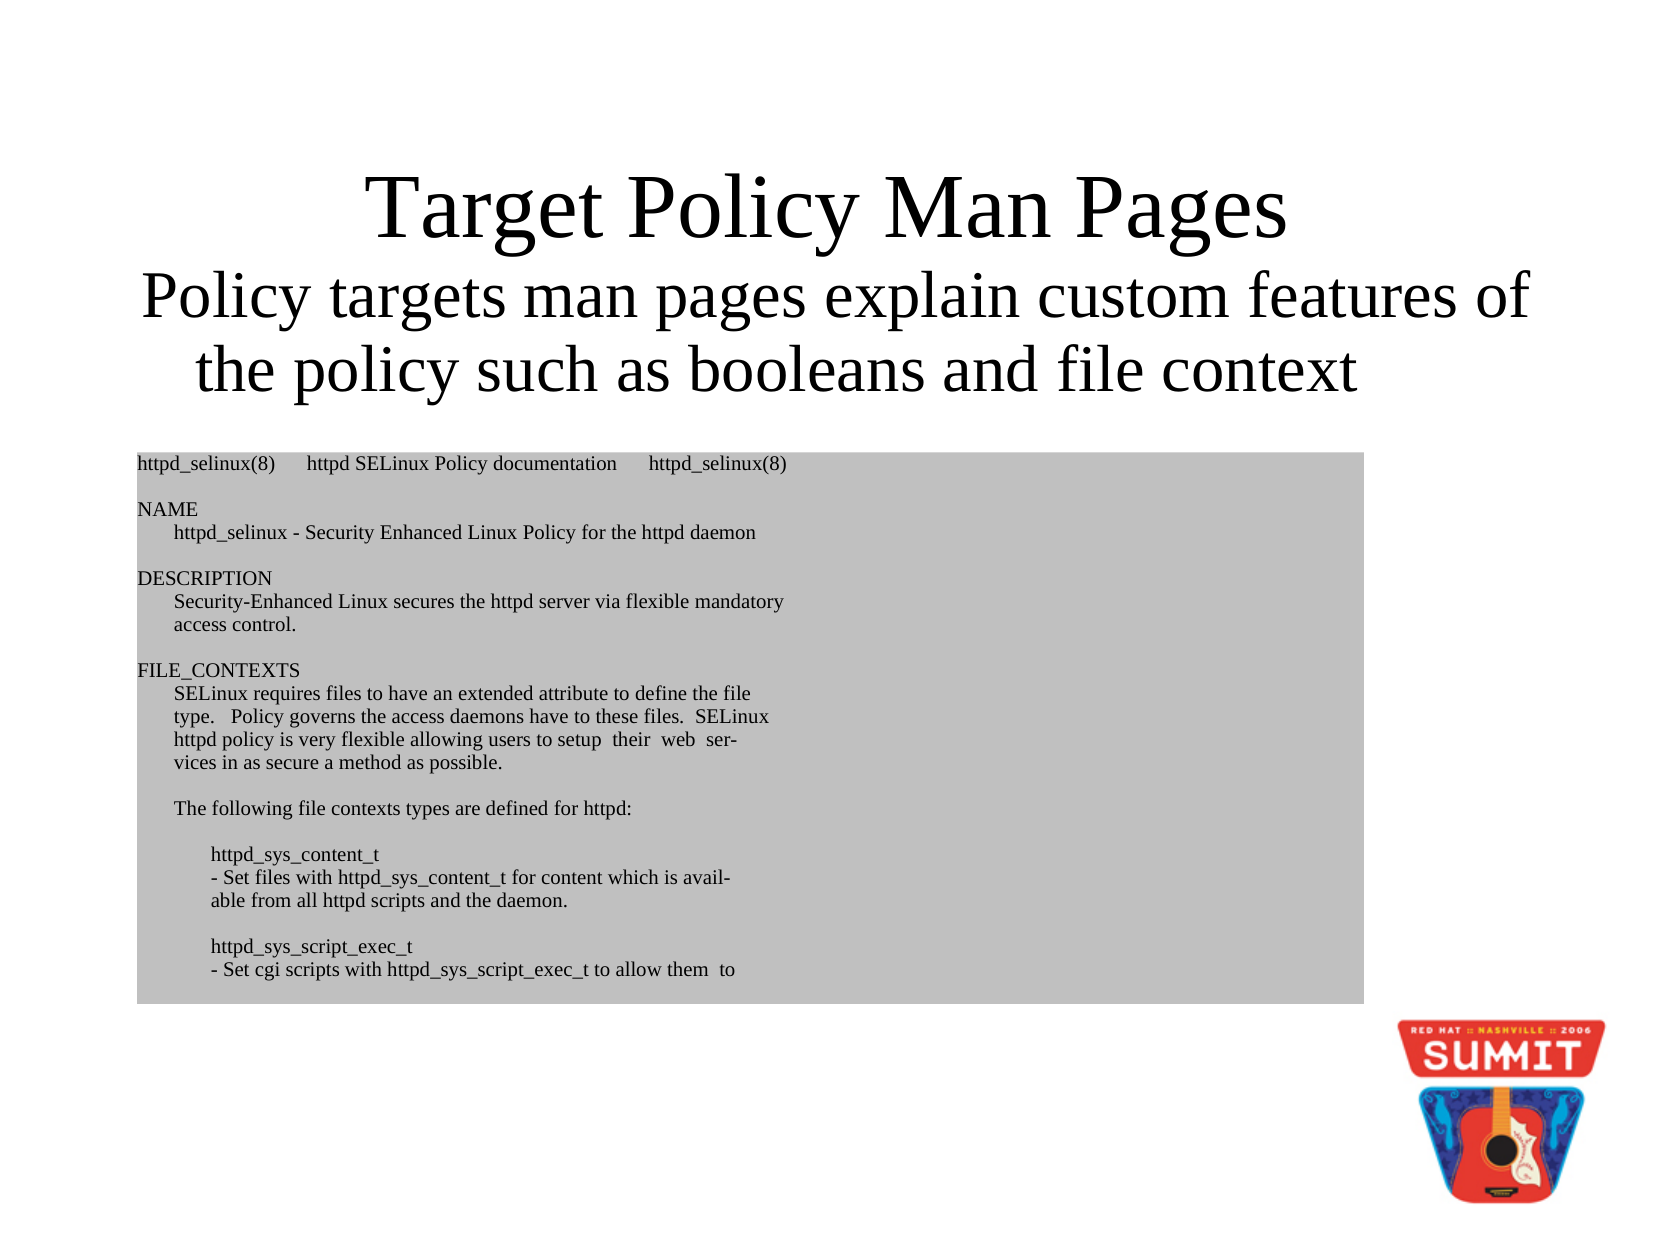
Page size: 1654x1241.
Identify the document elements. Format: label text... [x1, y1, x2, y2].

list Policy targets man pages explain custom features of the policy such as booleans and file context [124, 257, 1537, 1039]
title Target Policy Man Pages [121, 155, 1534, 258]
picture [1392, 1011, 1611, 1211]
text_box httpd_selinux(8) httpd SELinux Policy documentation httpd_selinux(8) NAME httpd_selinux - Security Enhanced Linux Policy for the httpd daemon DESCRIPTION Security-Enhanced Linux secures the httpd server via flexible mandatory access control. FILE_CONTEXTS SELinux requires files to have an extended attribute to define the file type. Policy governs the access daemons have to these files. SELinux httpd policy is very flexible allowing users to setup their web ser- vices in as secure a method as possible. The following file contexts types are defined for httpd: httpd_sys_content_t - Set files with httpd_sys_content_t for content which is avail- able from all httpd scripts and the daemon. httpd_sys_script_exec_t - Set cgi scripts with httpd_sys_script_exec_t to allow them to [137, 452, 1364, 1004]
